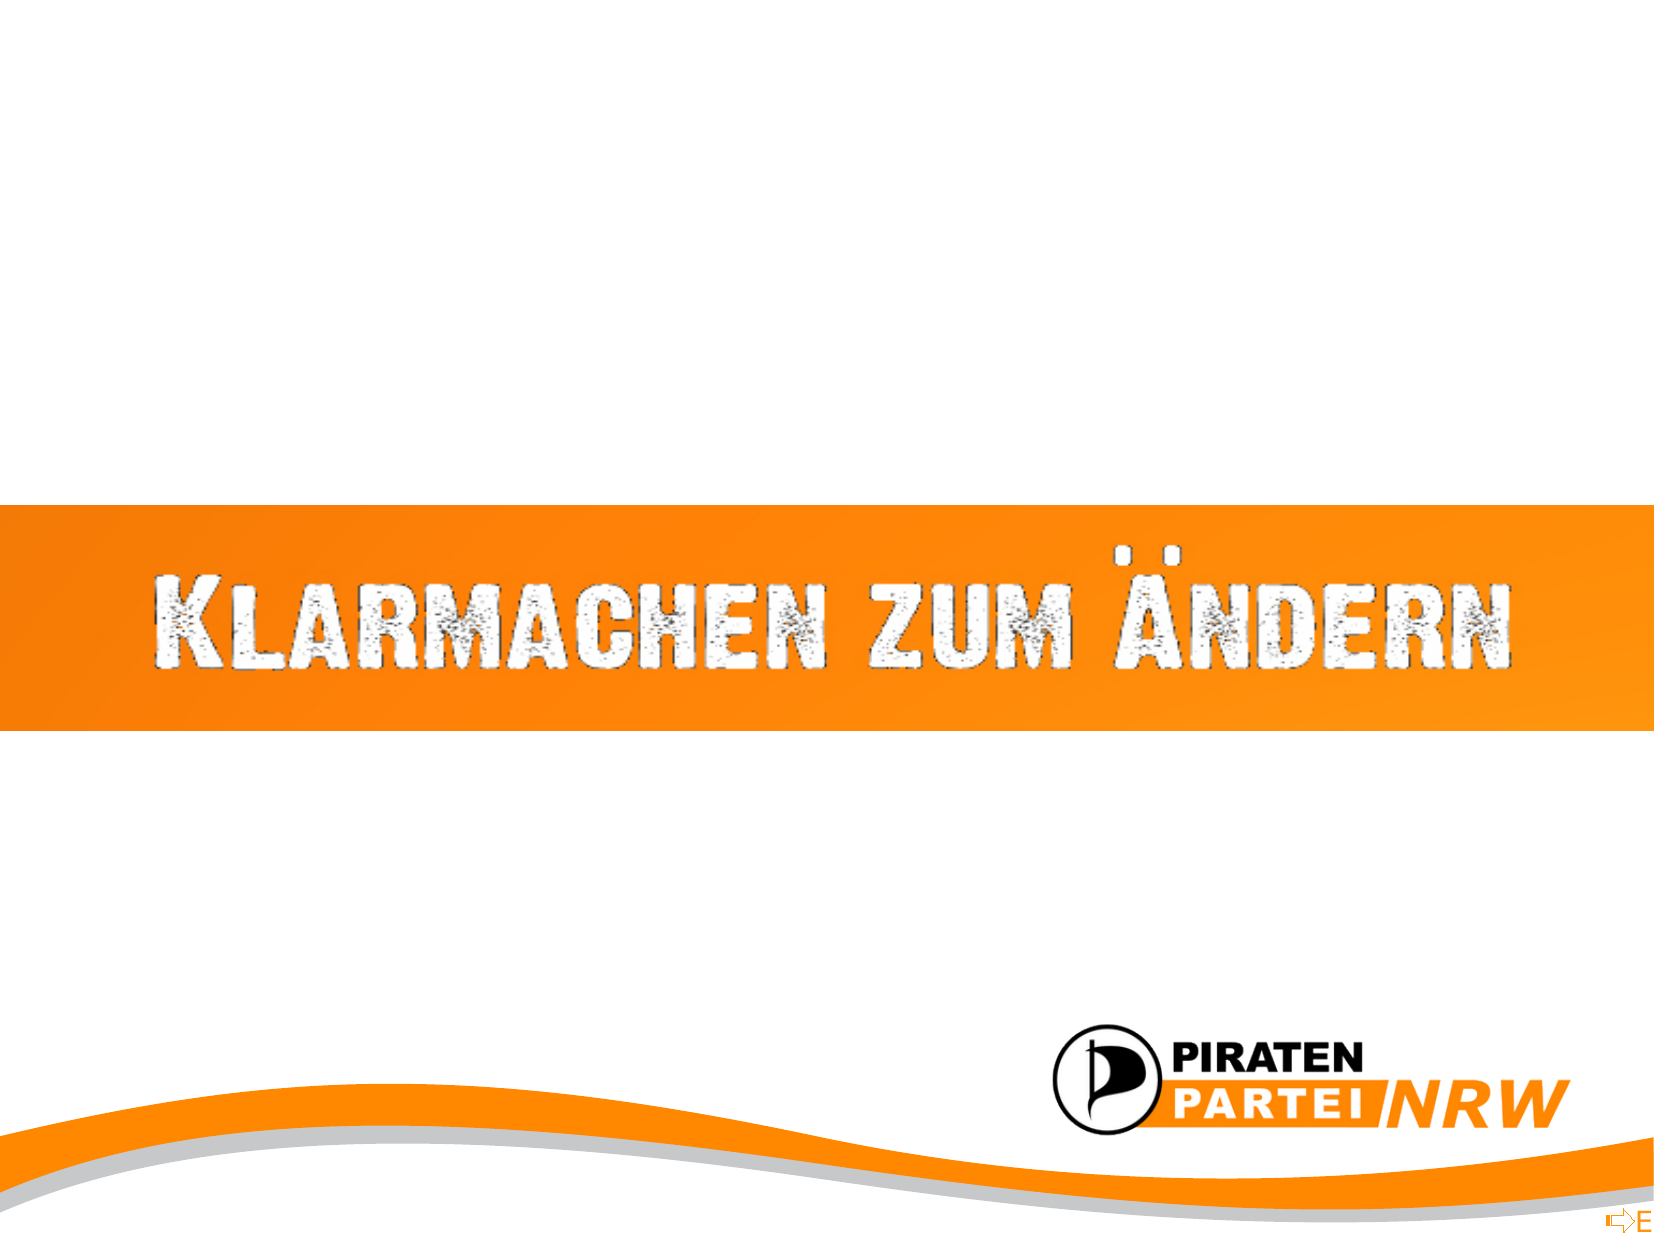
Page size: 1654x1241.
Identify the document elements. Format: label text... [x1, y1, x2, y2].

picture [1045, 1021, 1579, 1140]
text_box E [1620, 1198, 1654, 1241]
picture [0, 505, 1654, 731]
